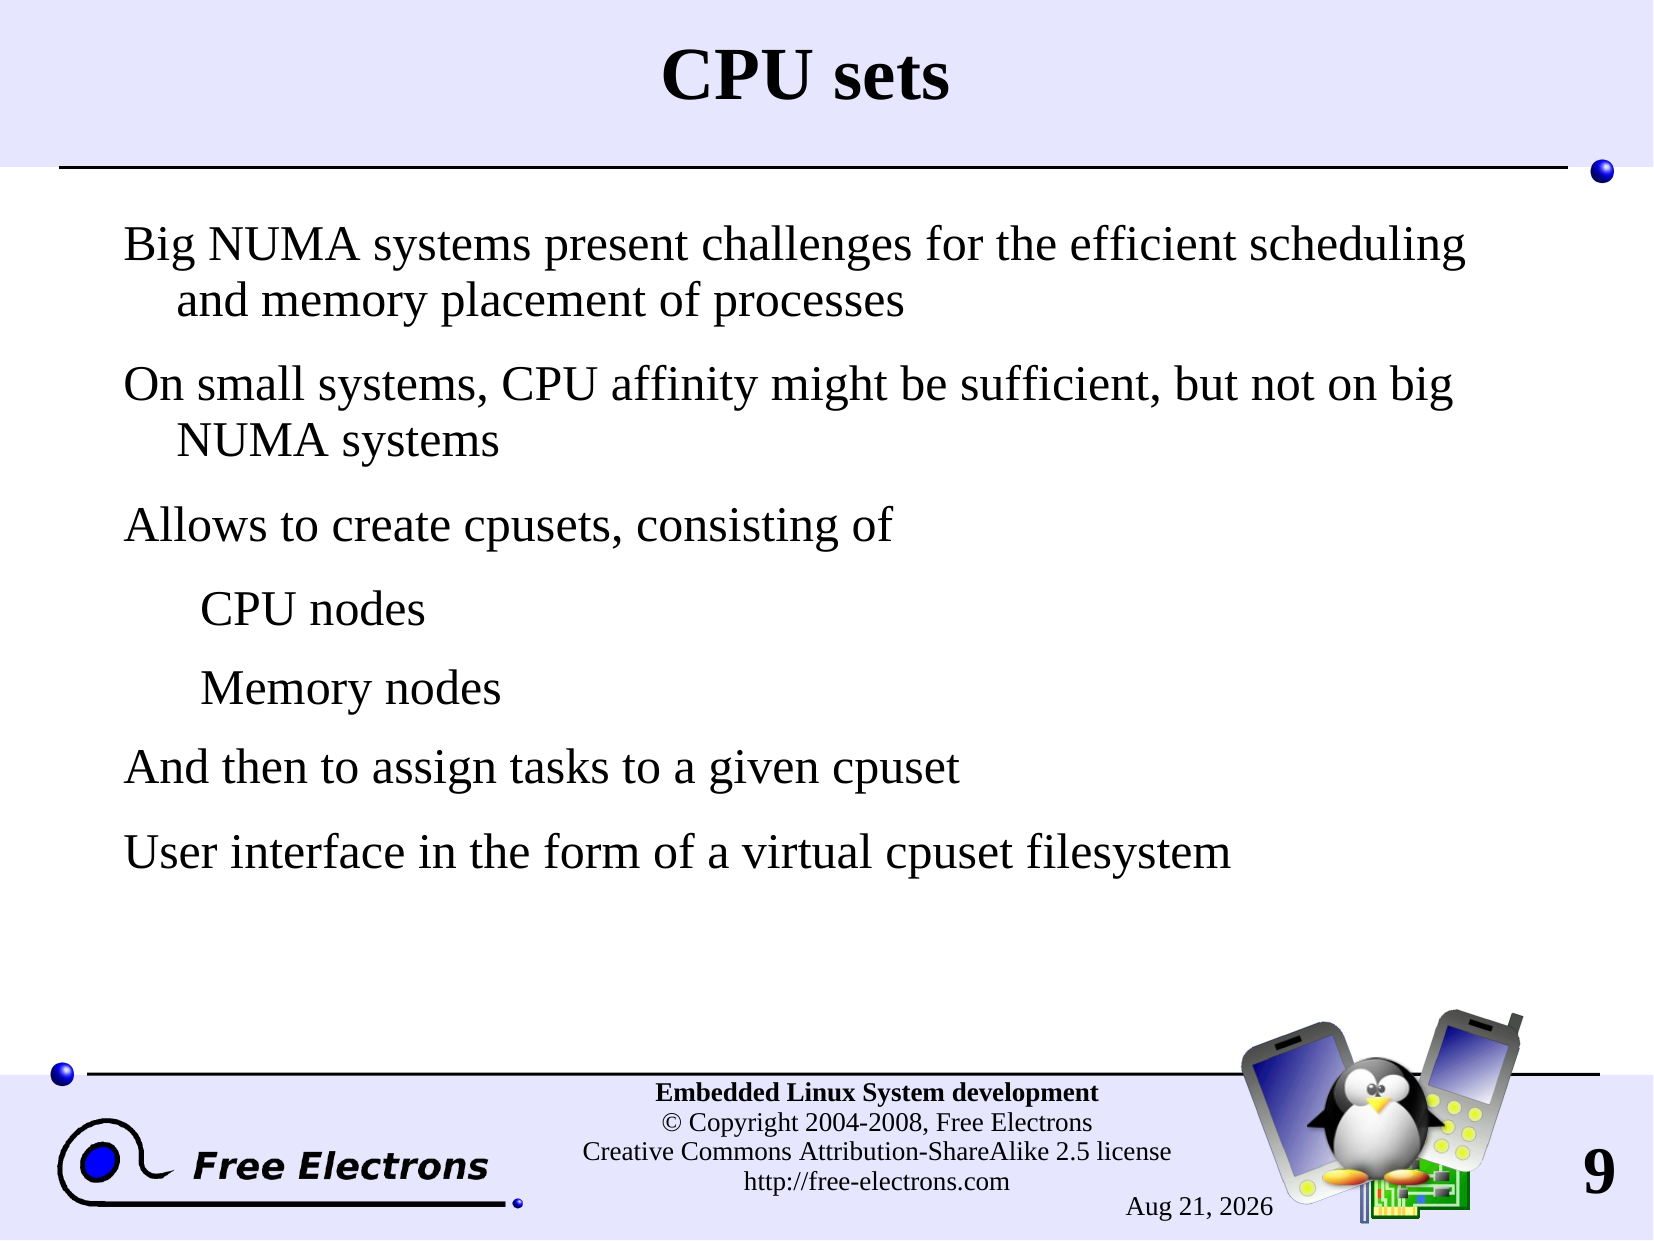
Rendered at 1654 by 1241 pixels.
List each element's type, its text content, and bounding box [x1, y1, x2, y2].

title CPU sets [60, 25, 1551, 124]
picture [1231, 1007, 1538, 1241]
picture [50, 1107, 527, 1216]
list Big NUMA systems present challenges for the efficient scheduling and memory placement of processes On small systems, CPU affinity might be sufficient, but not on big NUMA systems Allows to create cpusets, consisting of CPU nodes Memory nodes And then to assign tasks to a given cpuset User interface in the form of a virtual cpuset filesystem [105, 216, 1518, 1066]
